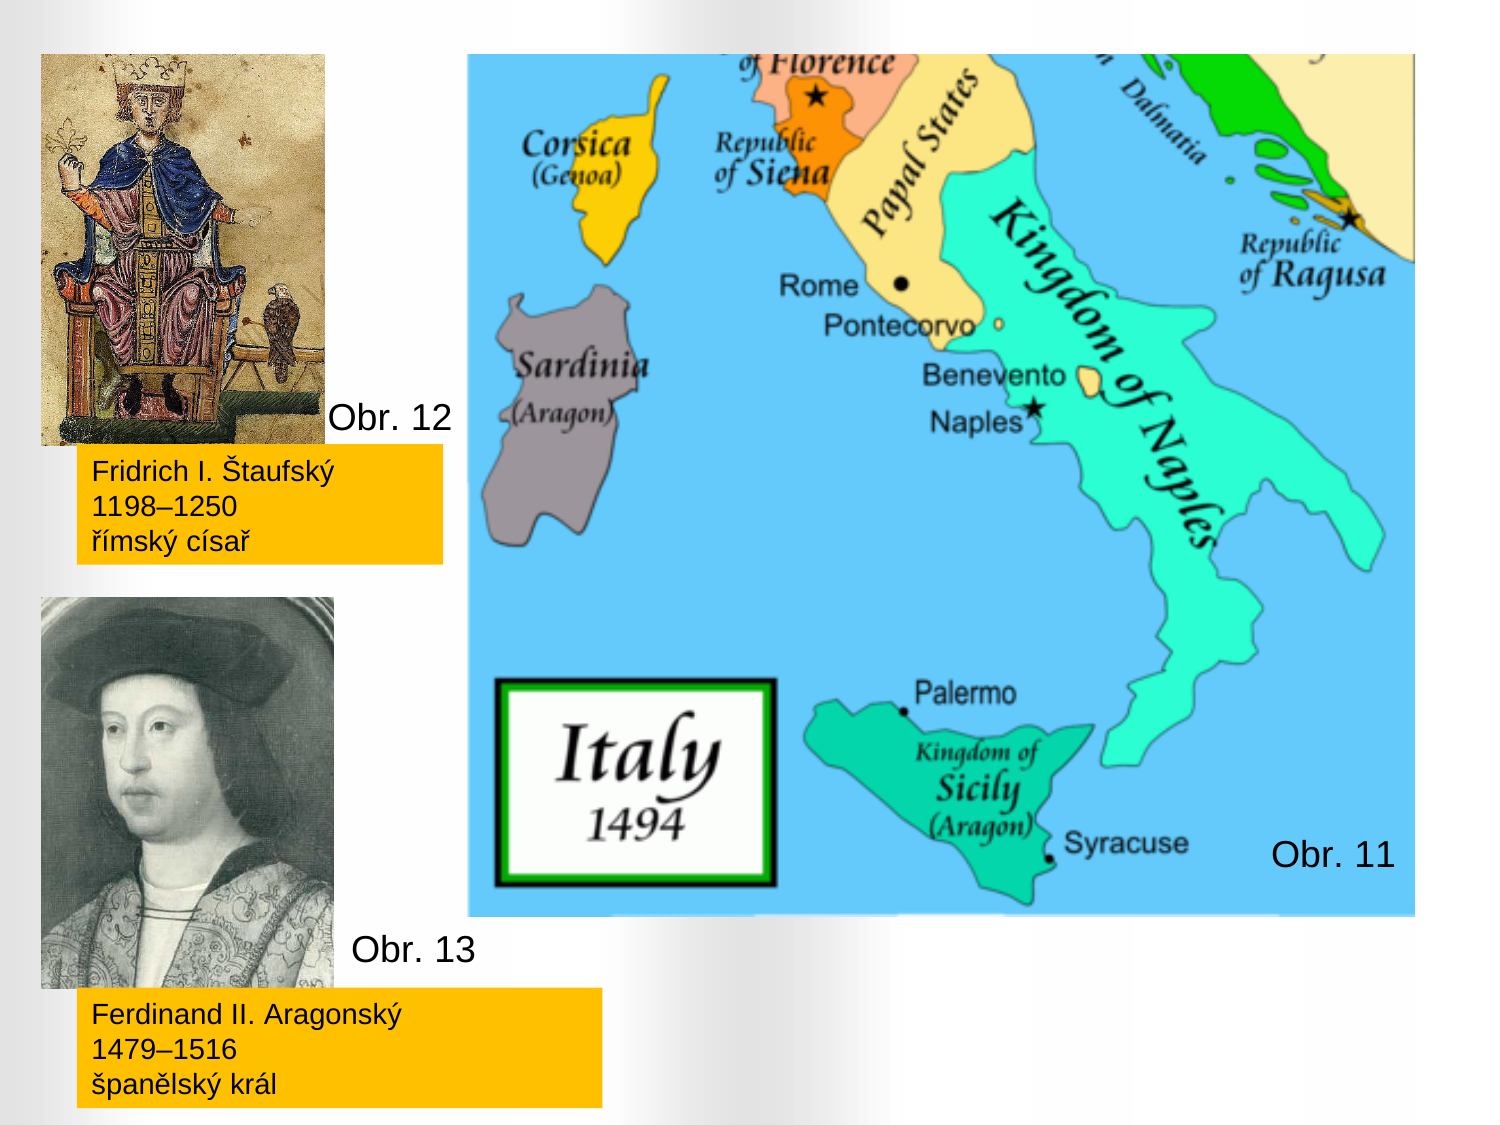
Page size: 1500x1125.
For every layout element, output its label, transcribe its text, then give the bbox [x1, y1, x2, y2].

picture [0, 0, 1500, 1125]
text_box Ferdinand II. Aragonský 1479–1516 španělský král [76, 987, 603, 1109]
text_box Obr. 11 [1256, 822, 1412, 883]
text_box Fridrich I. Štaufský 1198–1250 římský císař [76, 444, 444, 565]
text_box Obr. 13 [336, 916, 491, 978]
text_box Obr. 12 [312, 385, 468, 446]
